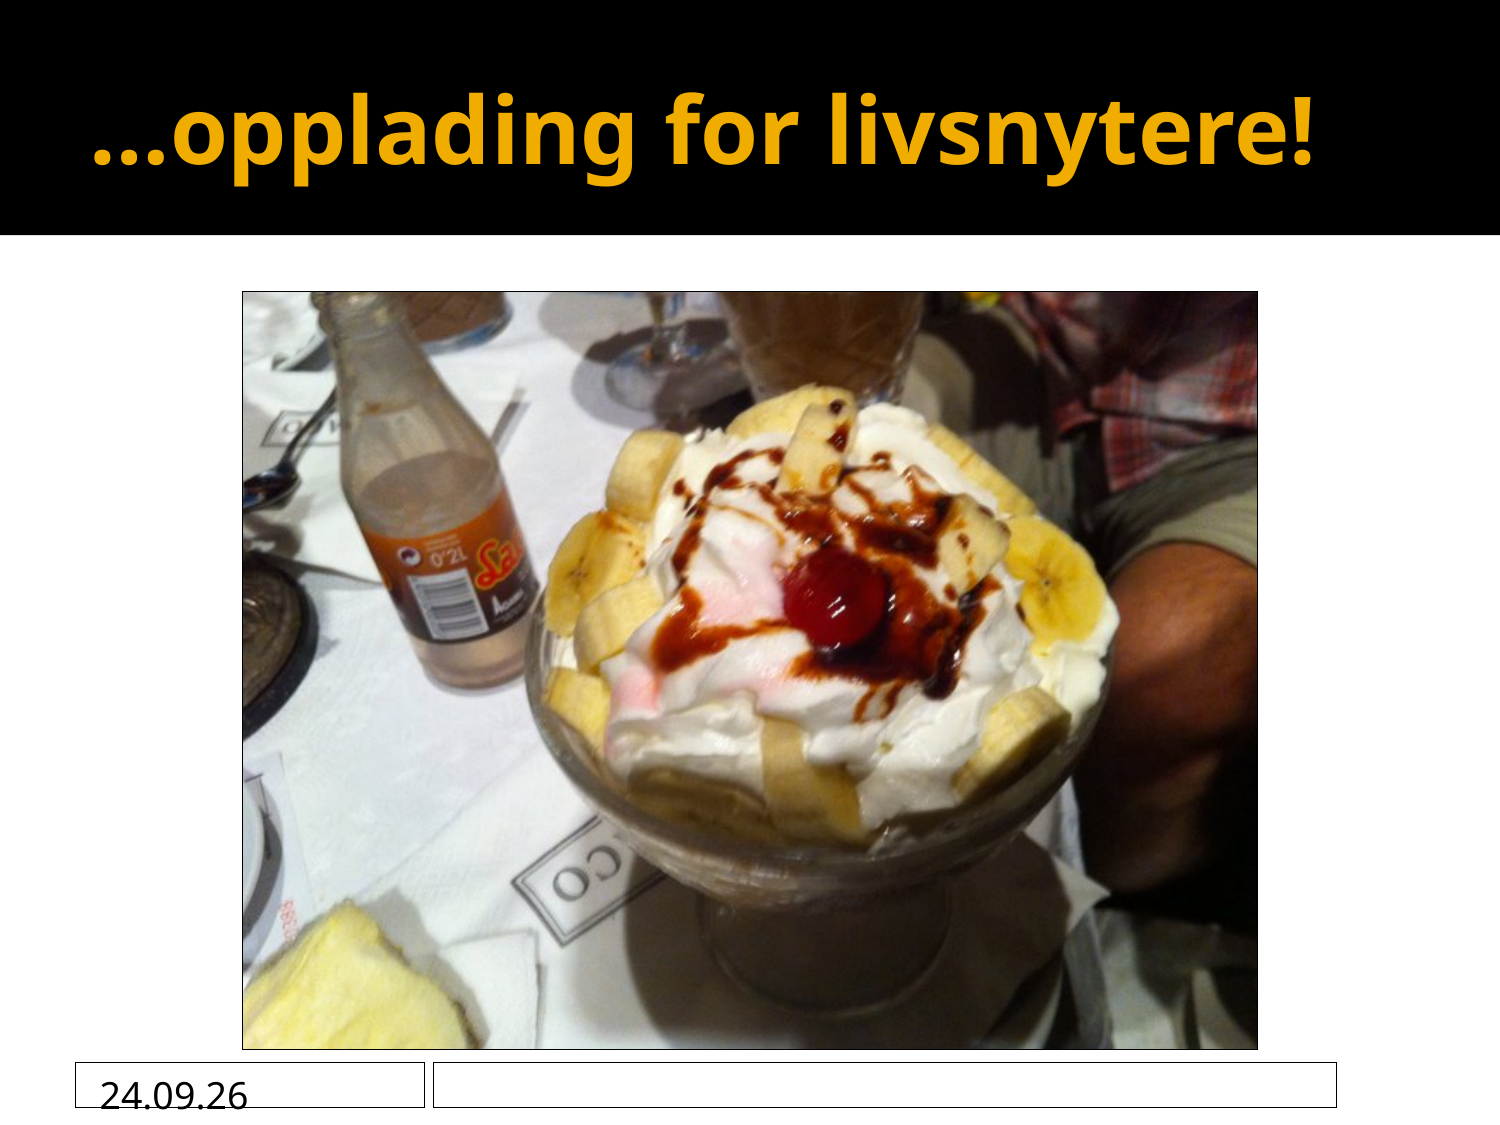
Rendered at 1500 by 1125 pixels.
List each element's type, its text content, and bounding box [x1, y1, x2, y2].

title …opplading for livsnytere! [75, 25, 1425, 231]
picture [242, 291, 1258, 1050]
